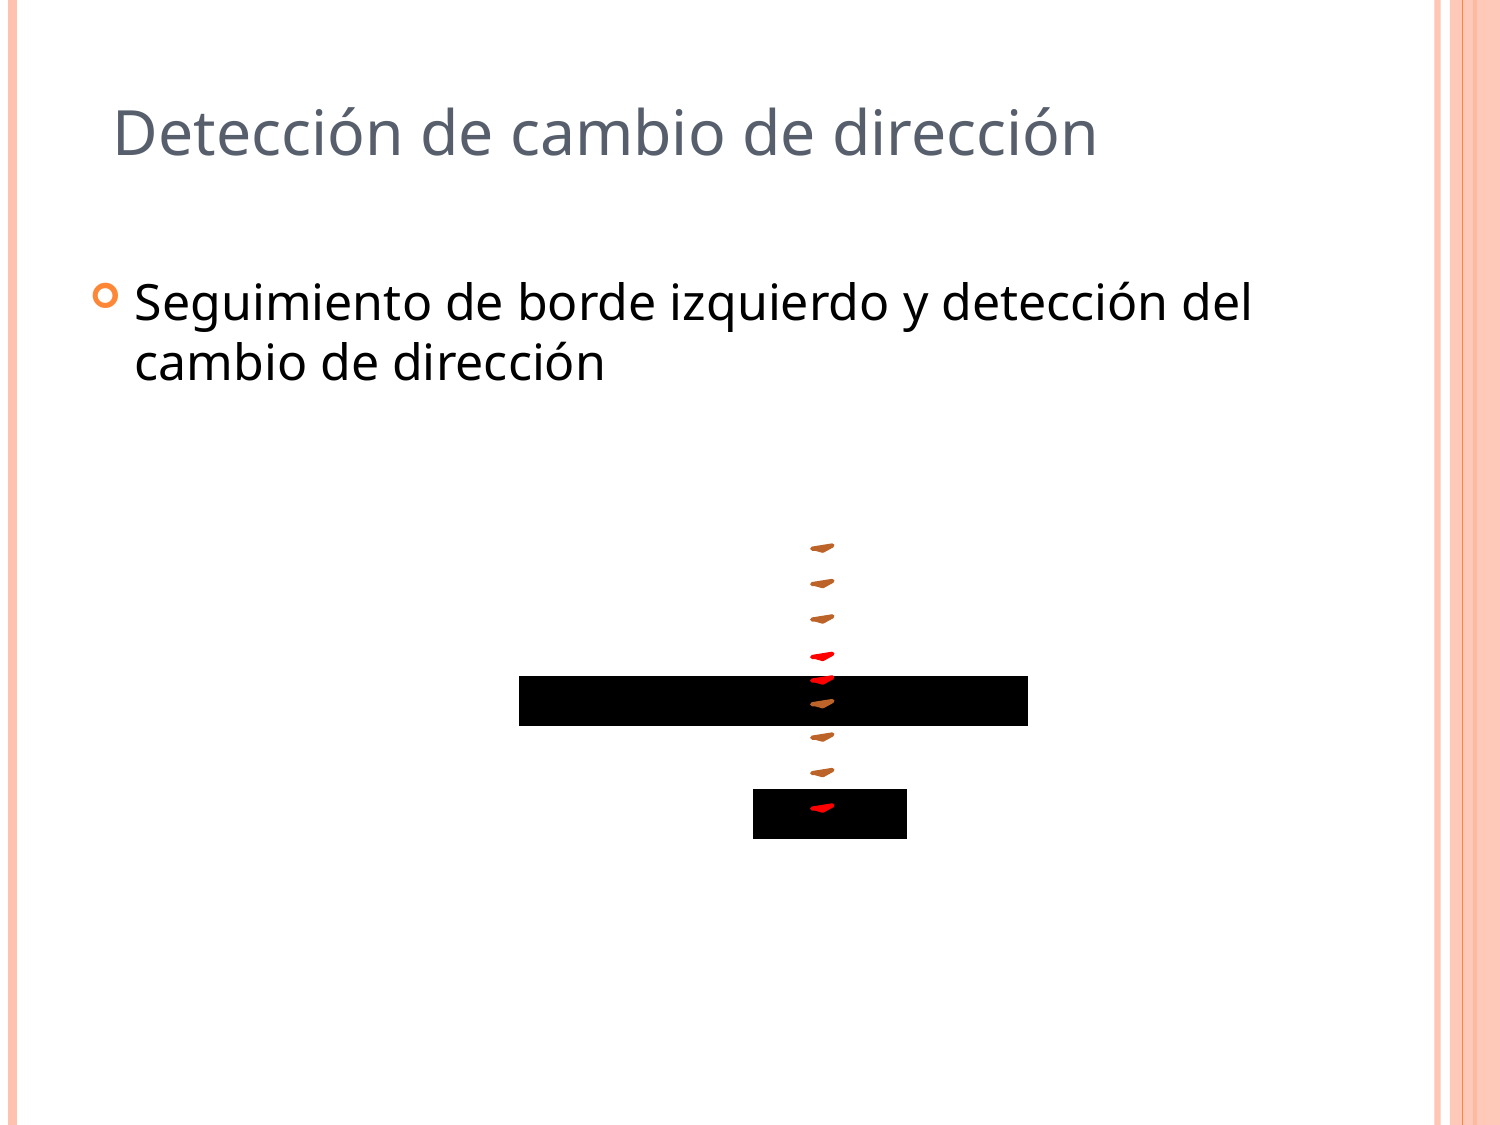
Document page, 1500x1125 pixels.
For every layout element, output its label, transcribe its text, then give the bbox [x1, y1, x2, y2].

text_box [812, 545, 833, 551]
text_box [812, 653, 833, 660]
text_box [812, 734, 833, 740]
text_box [812, 580, 833, 587]
text_box [753, 789, 907, 839]
text_box [812, 616, 833, 622]
text_box [519, 676, 1028, 726]
text_box [812, 769, 833, 776]
title Detección de cambio de dirección [97, 70, 1323, 176]
list Seguimiento de borde izquierdo y detección del cambio de dirección [75, 262, 1300, 449]
